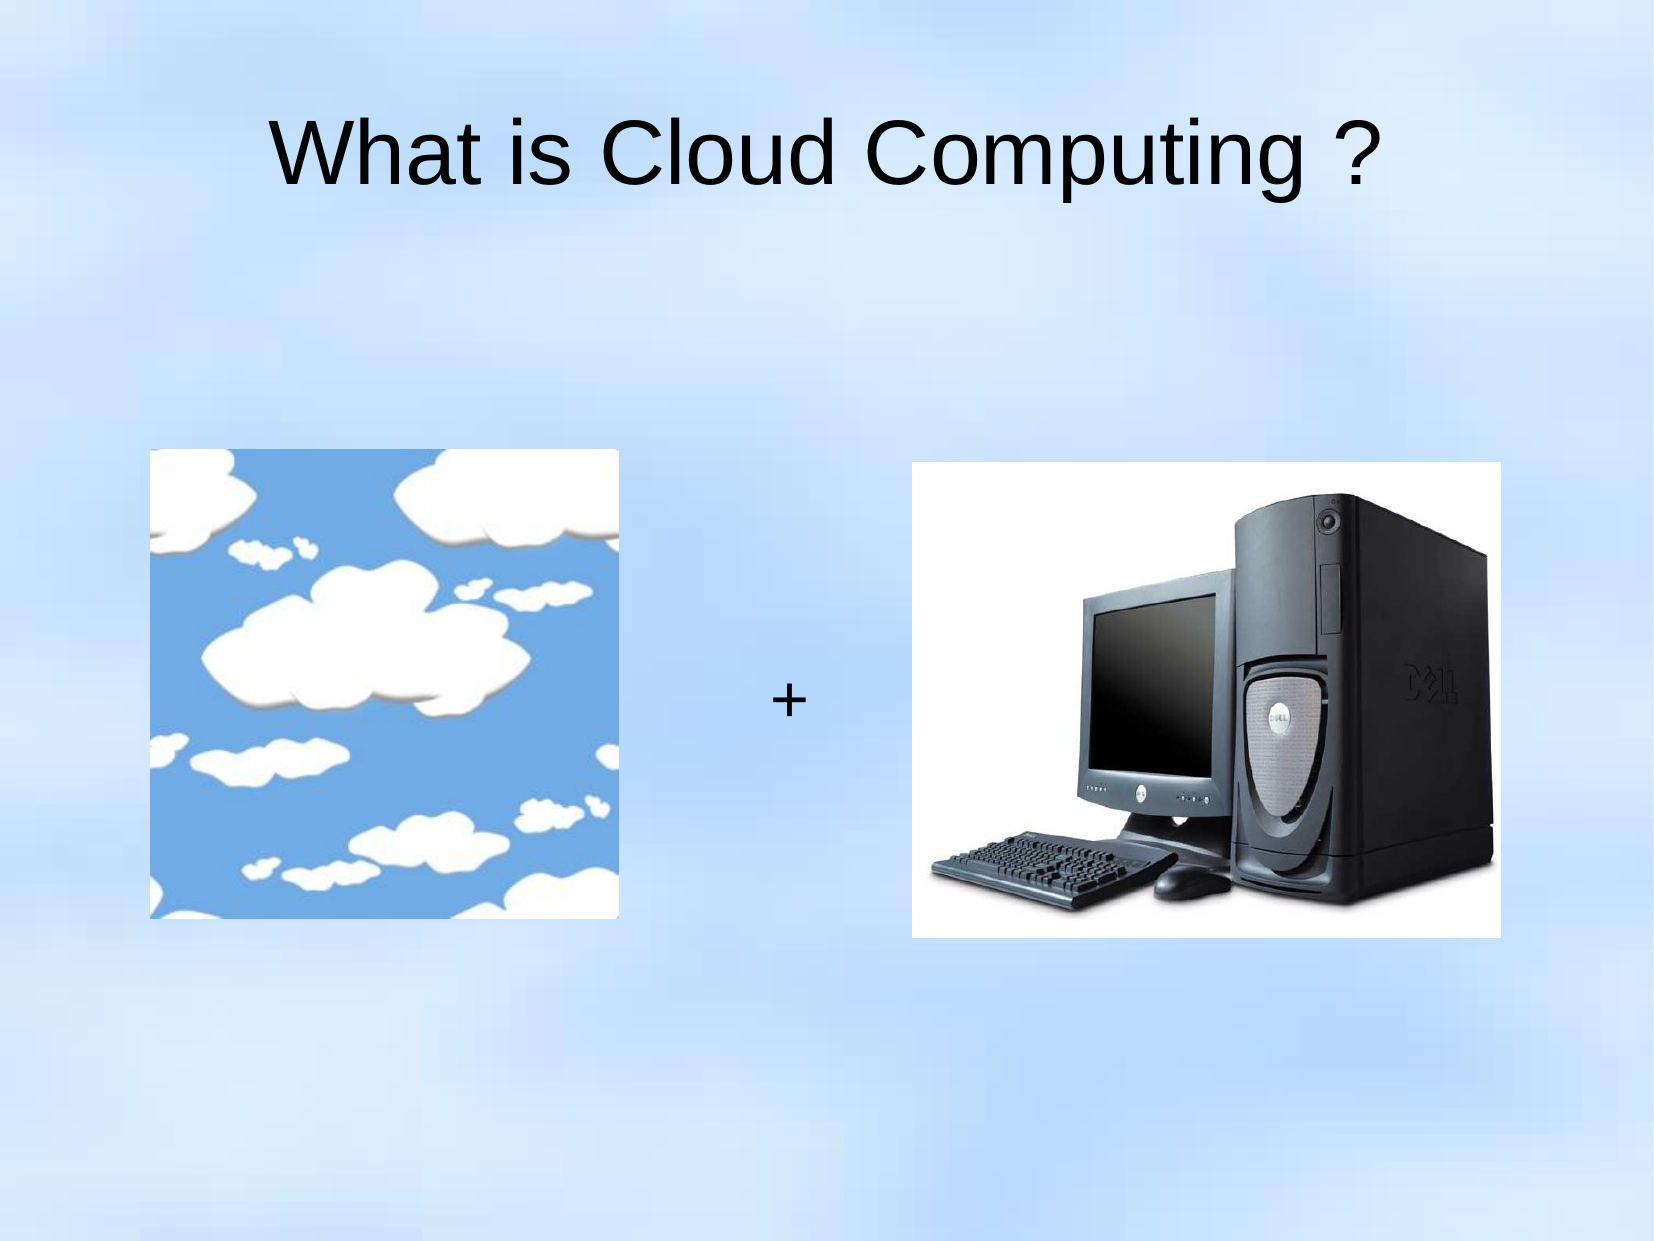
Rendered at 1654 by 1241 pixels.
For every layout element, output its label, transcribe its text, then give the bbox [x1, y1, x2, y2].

subtitle + [82, 290, 1571, 1109]
picture [0, 0, 1654, 1241]
title What is Cloud Computing ? [82, 49, 1571, 257]
